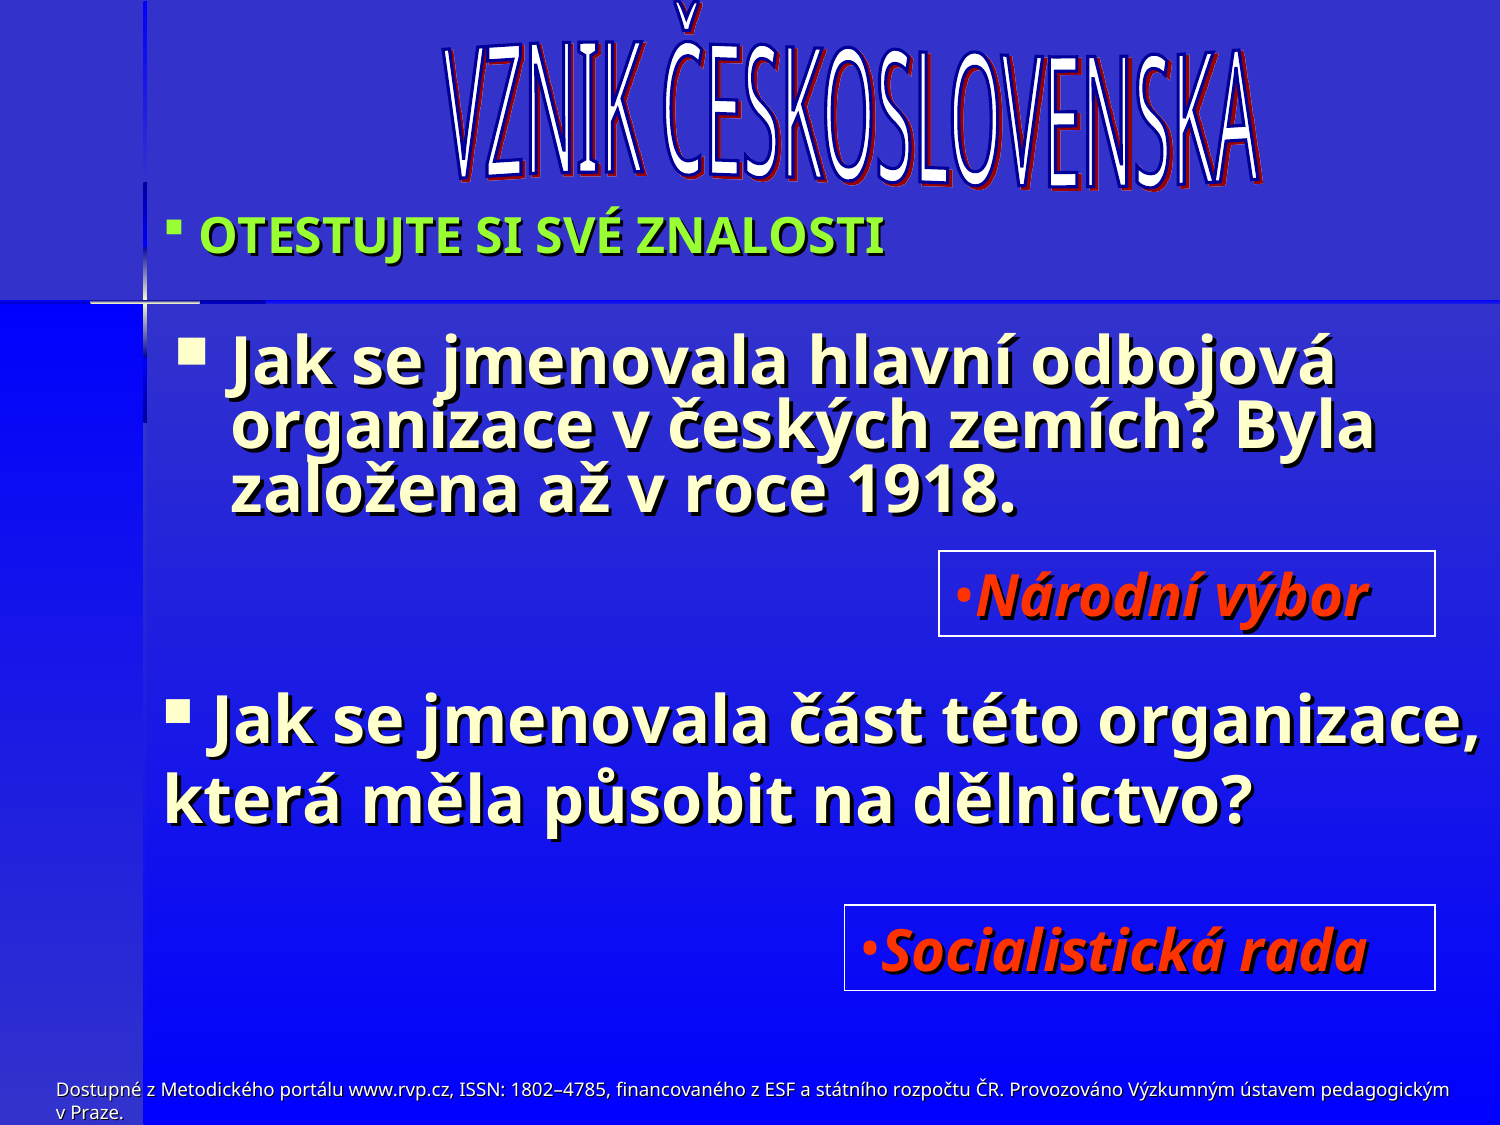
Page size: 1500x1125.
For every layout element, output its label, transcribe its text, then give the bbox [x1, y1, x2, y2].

text_box VZNIK ČESKOSLOVENSKA [1137, 54, 1169, 188]
text_box VZNIK ČESKOSLOVENSKA [664, 41, 702, 176]
text_box VZNIK ČESKOSLOVENSKA [530, 42, 570, 174]
text_box VZNIK ČESKOSLOVENSKA [486, 44, 522, 177]
text_box VZNIK ČESKOSLOVENSKA [1001, 55, 1043, 186]
text_box VZNIK ČESKOSLOVENSKA [1087, 56, 1127, 187]
text_box VZNIK ČESKOSLOVENSKA [1178, 50, 1259, 185]
text_box Jak se jmenovala část této organizace, která měla působit na dělnictvo? [147, 668, 1500, 752]
text_box VZNIK ČESKOSLOVENSKA [878, 49, 910, 183]
text_box VZNIK ČESKOSLOVENSKA [825, 47, 872, 182]
text_box Národní výbor [938, 550, 1436, 637]
text_box Dostupné z Metodického portálu www.rvp.cz, ISSN: 1802–4785, financovaného z ESF a státního rozpočtu ČR. Provozováno Výzkumným ústavem pedagogickým v Praze. [41, 1070, 1471, 1125]
text_box VZNIK ČESKOSLOVENSKA [442, 46, 485, 179]
text_box VZNIK ČESKOSLOVENSKA [578, 42, 597, 173]
text_box VZNIK ČESKOSLOVENSKA [786, 46, 823, 179]
text_box VZNIK ČESKOSLOVENSKA [710, 44, 739, 176]
text_box VZNIK ČESKOSLOVENSKA [745, 44, 777, 178]
text_box VZNIK ČESKOSLOVENSKA [674, 0, 699, 31]
list Jak se jmenovala hlavní odbojová organizace v českých zemích? Byla založena až v roce 1918. [159, 326, 1459, 540]
text_box Socialistická rada [844, 904, 1436, 991]
text_box OTESTUJTE SI SVÉ ZNALOSTI [147, 196, 987, 272]
text_box VZNIK ČESKOSLOVENSKA [952, 52, 998, 186]
text_box VZNIK ČESKOSLOVENSKA [1049, 56, 1077, 187]
text_box VZNIK ČESKOSLOVENSKA [919, 51, 948, 183]
text_box VZNIK ČESKOSLOVENSKA [606, 41, 643, 173]
